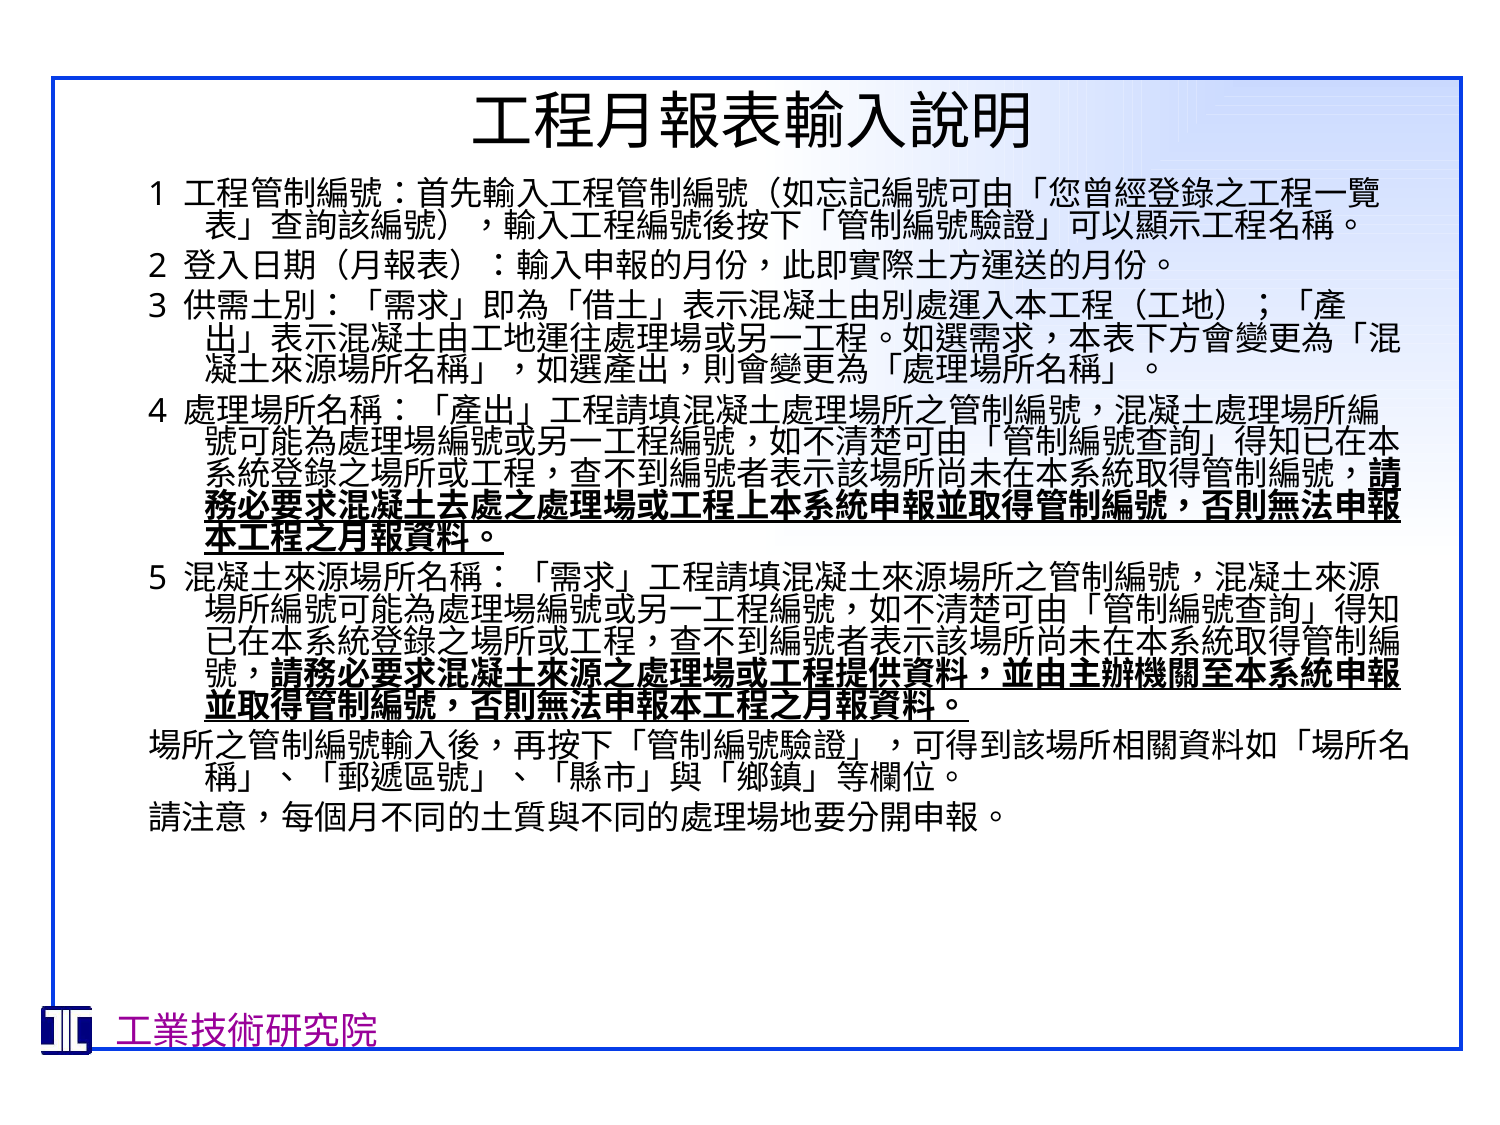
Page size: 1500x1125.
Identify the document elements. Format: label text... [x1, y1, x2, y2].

list 1 工程管制編號：首先輸入工程管制編號（如忘記編號可由「您曾經登錄之工程一覽表」查詢該編號），輸入工程編號後按下「管制編號驗證」可以顯示工程名稱。 2 登入日期（月報表）：輸入申報的月份，此即實際土方運送的月份。 3 供需土別：「需求」即為「借土」表示混凝土由別處運入本工程（工地）；「產出」表示混凝土由工地運往處理場或另一工程。如選需求，本表下方會變更為「混凝土來源場所名稱」，如選產出，則會變更為「處理場所名稱」。 4 處理場所名稱：「產出」工程請填混凝土處理場所之管制編號，混凝土處理場所編號可能為處理場編號或另一工程編號，如不清楚可由「管制編號查詢」得知已在本系統登錄之場所或工程，查不到編號者表示該場所尚未在本系統取得管制編號，請務必要求混凝土去處之處理場或工程上本系統申報並取得管制編號，否則無法申報本工程之月報資料。 5 混凝土來源場所名稱：「需求」工程請填混凝土來源場所之管制編號，混凝土來源場所編號可能為處理場編號或另一工程編號，如不清楚可由「管制編號查詢」得知已在本系統登錄之場所或工程，查不到編號者表示該場所尚未在本系統取得管制編號，請務必要求混凝土來源之處理場或工程提供資料，並由主辦機關至本系統申報並取得管制編號，否則無法申報本工程之月報資料。 場所之管制編號輸入後，再按下「管制編號驗證」，可得到該場所相關資料如「場所名稱」、「郵遞區號」、「縣市」與「鄉鎮」等欄位。 請注意，每個月不同的土質與不同的處理場地要分開申報。 [76, 172, 1427, 970]
title 工程月報表輸入說明 [76, 66, 1427, 171]
